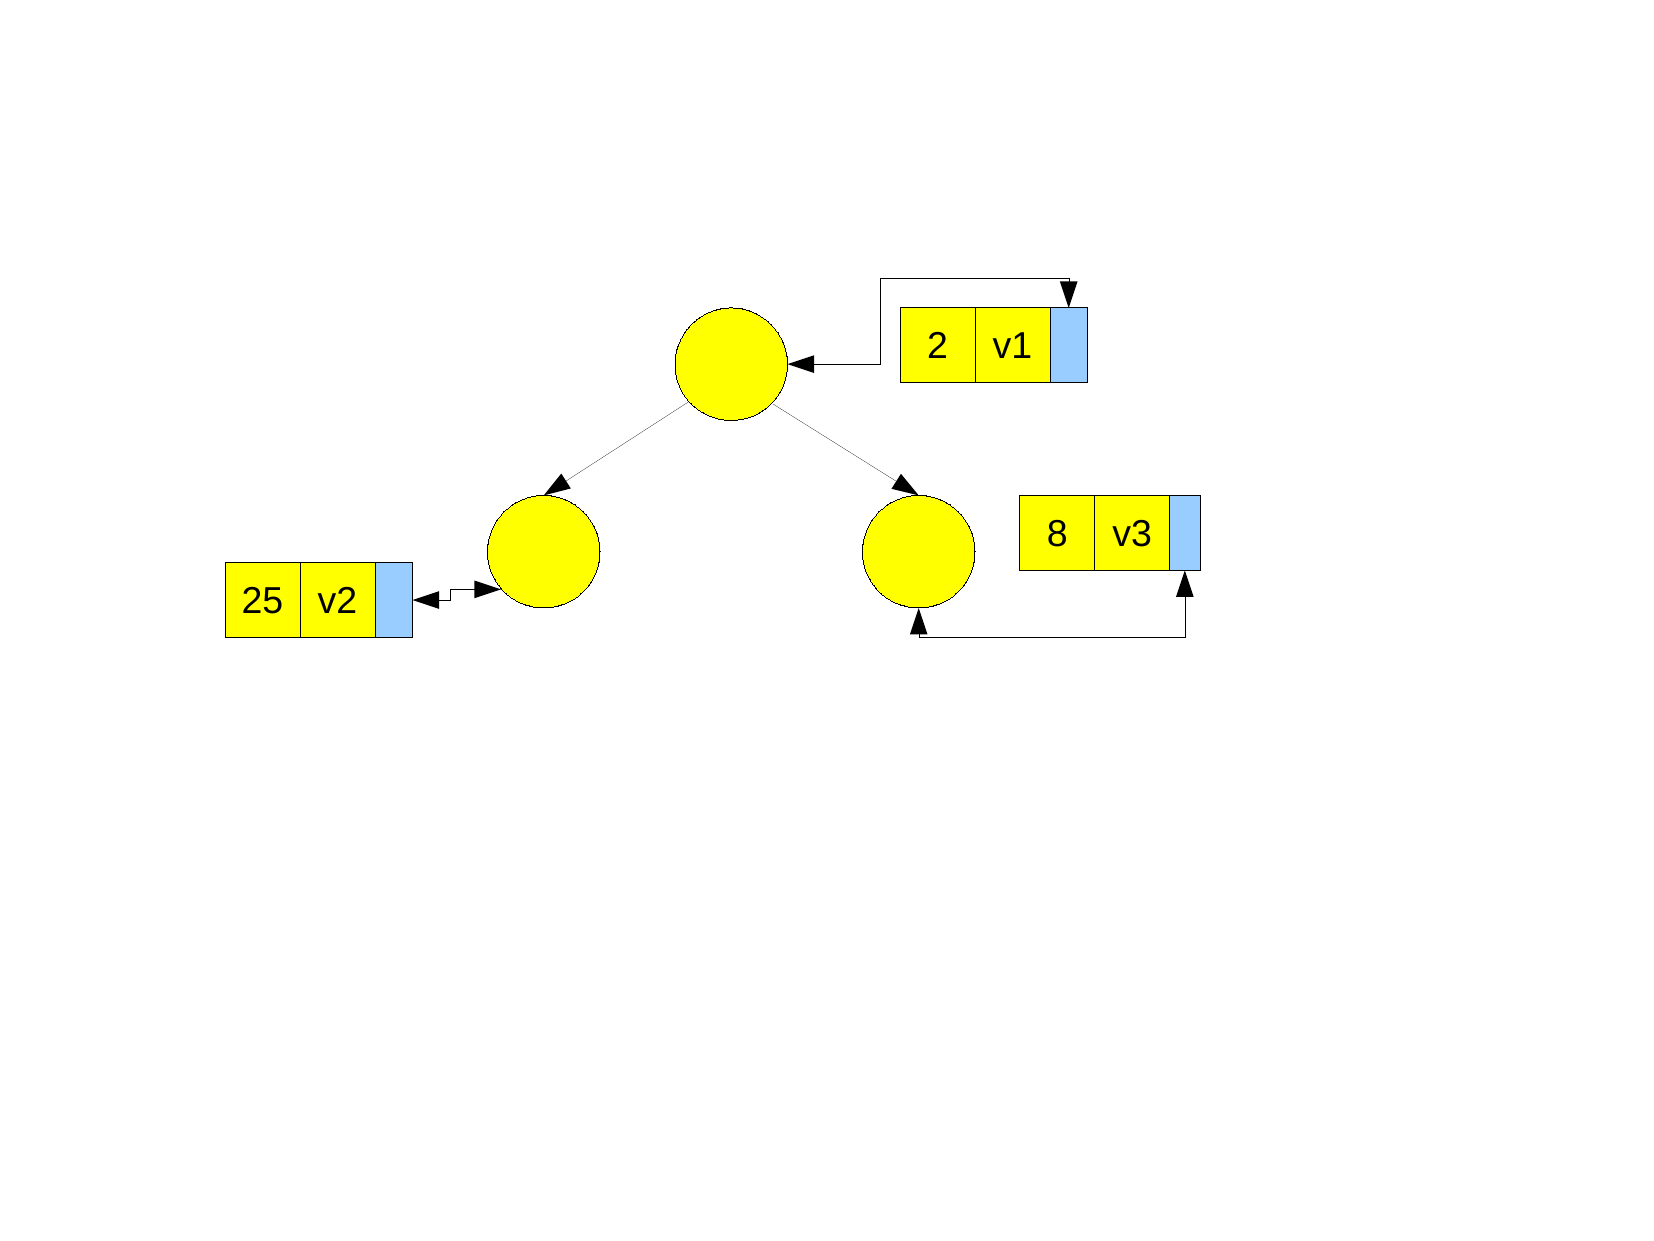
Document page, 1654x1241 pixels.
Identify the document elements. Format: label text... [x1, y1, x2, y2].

text_box v2 [300, 562, 375, 638]
text_box [675, 307, 788, 421]
text_box [1169, 495, 1201, 571]
text_box 25 [225, 562, 300, 638]
text_box 2 [900, 307, 975, 383]
text_box [487, 495, 601, 608]
text_box [1050, 307, 1088, 383]
text_box v1 [975, 307, 1050, 383]
text_box 8 [1019, 495, 1094, 571]
text_box [375, 562, 413, 638]
text_box [862, 495, 976, 608]
text_box v3 [1094, 495, 1169, 571]
